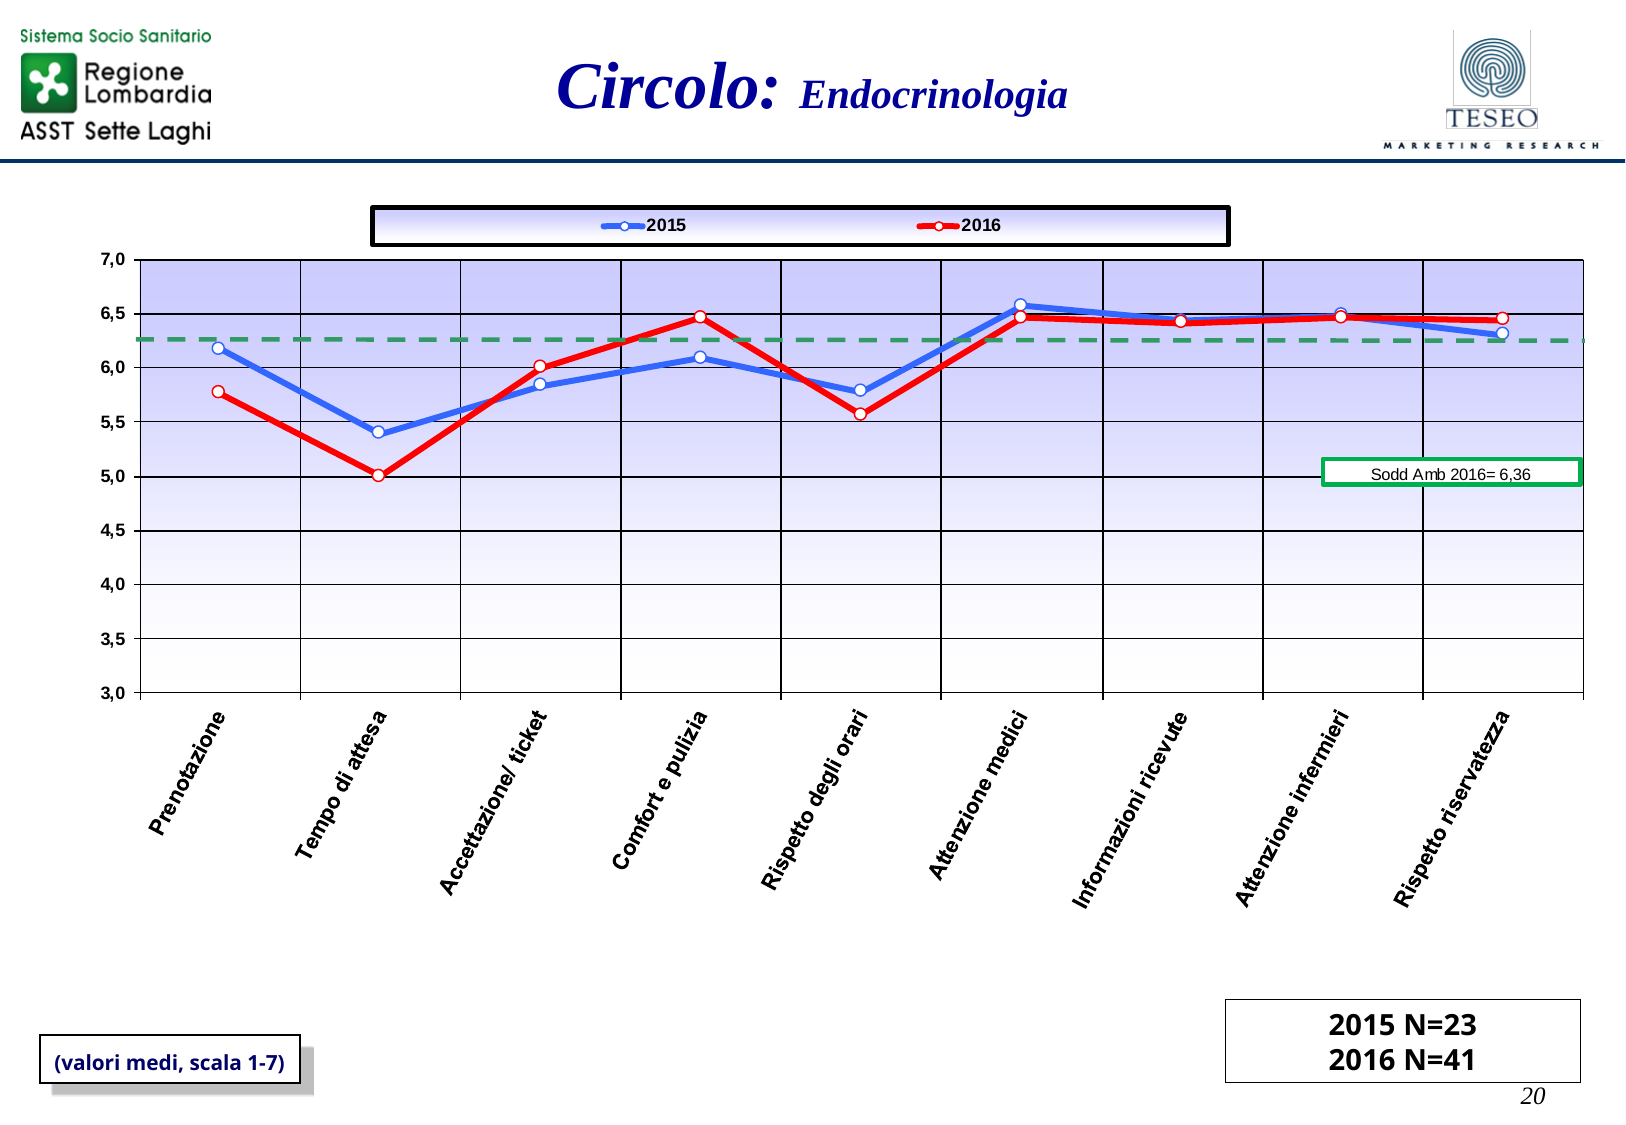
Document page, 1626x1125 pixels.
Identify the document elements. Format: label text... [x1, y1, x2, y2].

text_box Circolo: Endocrinologia [268, 18, 1356, 144]
picture [28, 196, 1597, 1086]
picture [21, 26, 211, 148]
picture [1381, 30, 1604, 149]
